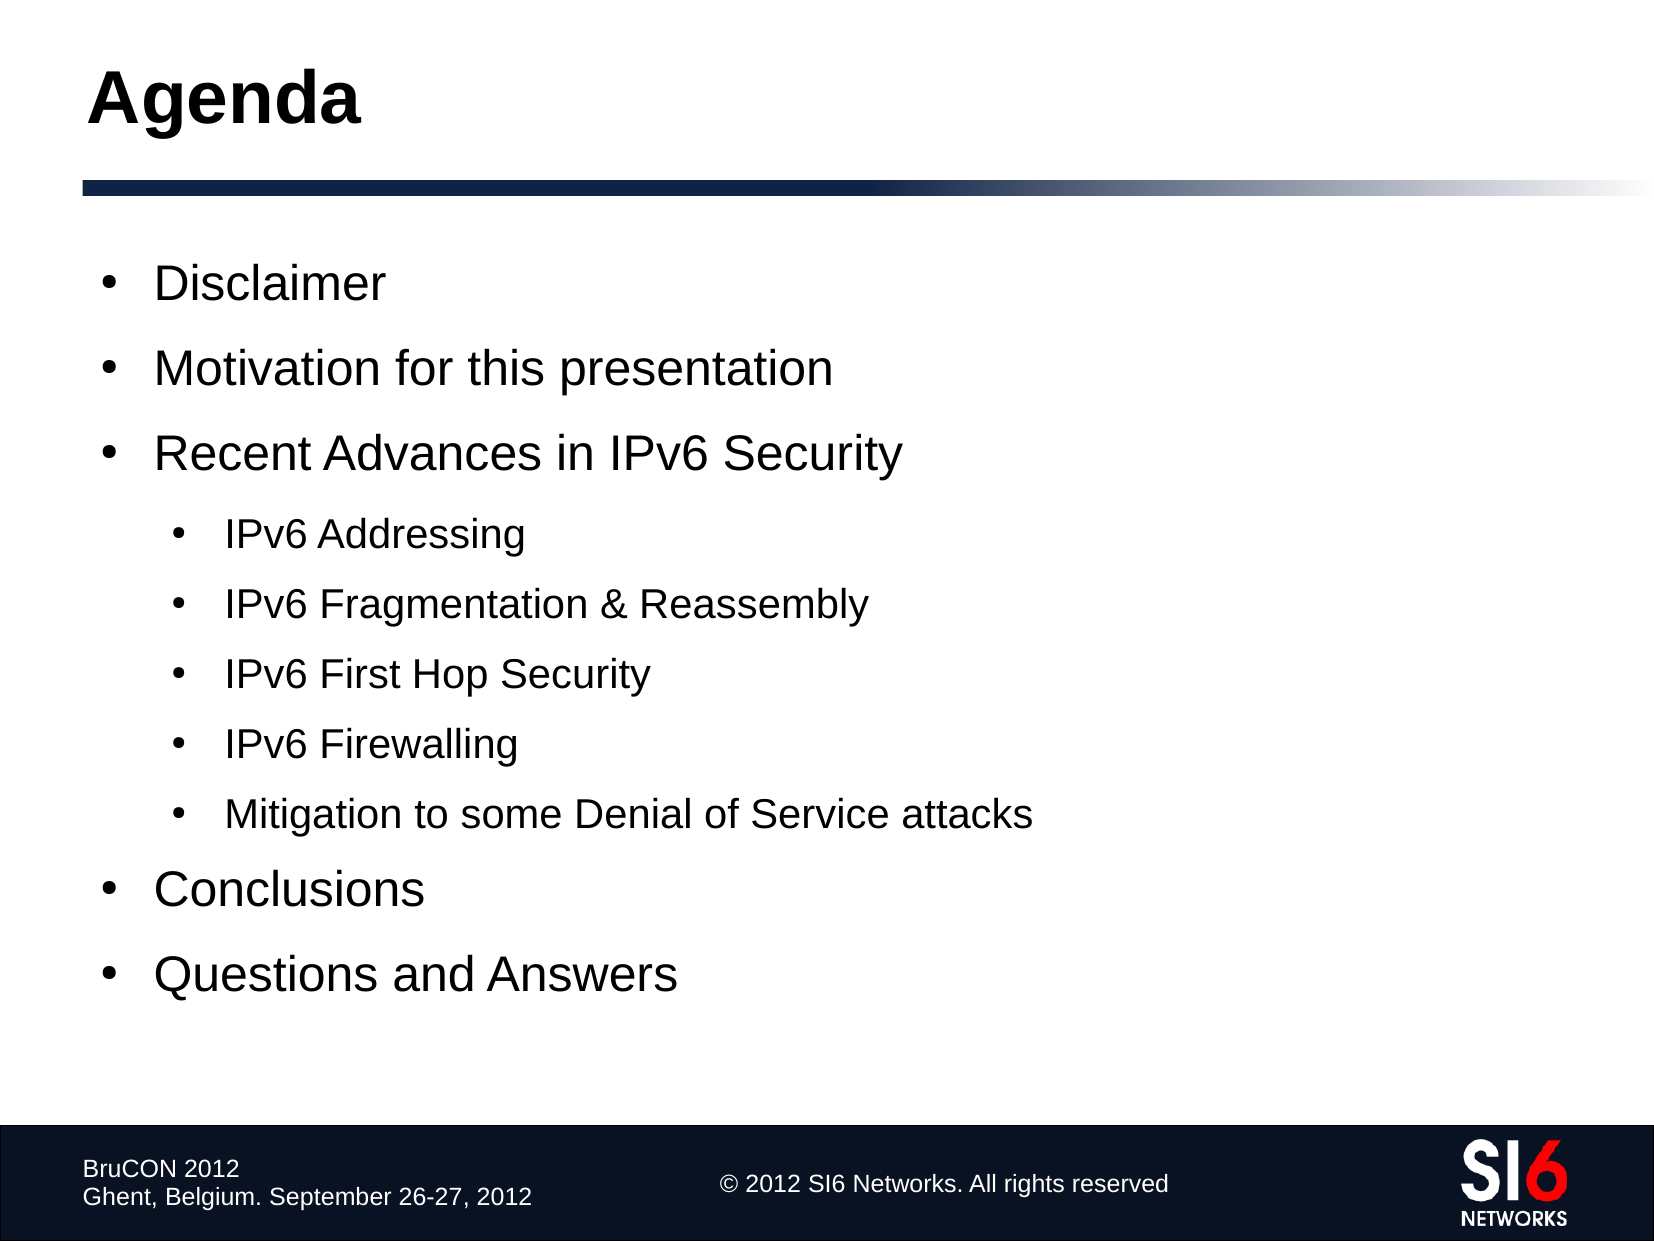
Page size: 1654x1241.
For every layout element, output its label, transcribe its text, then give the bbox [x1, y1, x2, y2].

title Agenda [86, 30, 1576, 166]
picture [1461, 1139, 1567, 1226]
list Disclaimer Motivation for this presentation Recent Advances in IPv6 Security IPv6 Addressing IPv6 Fragmentation & Reassembly IPv6 First Hop Security IPv6 Firewalling Mitigation to some Denial of Service attacks Conclusions Questions and Answers [82, 255, 1571, 1109]
